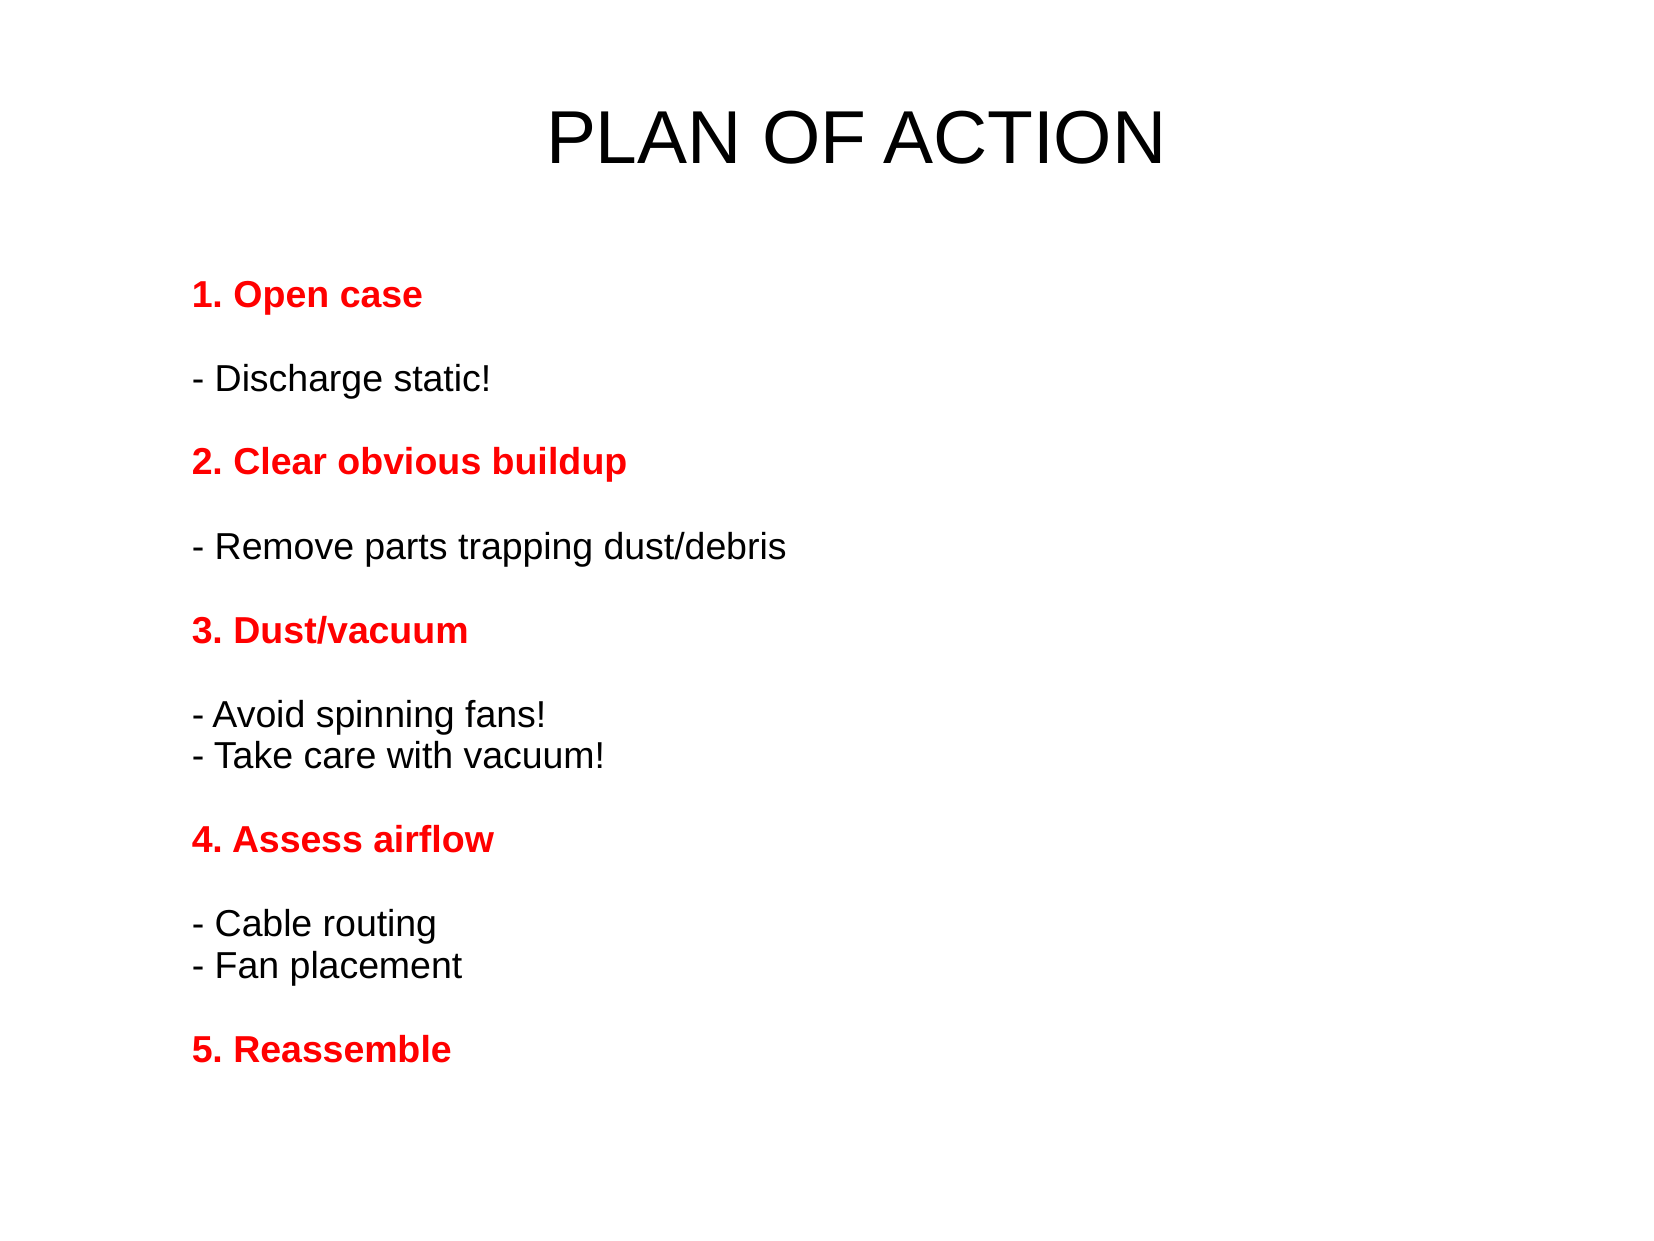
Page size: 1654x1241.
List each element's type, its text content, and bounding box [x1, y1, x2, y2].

text_box 1. Open case - Discharge static! 2. Clear obvious buildup - Remove parts trapping dust/debris 3. Dust/vacuum - Avoid spinning fans! - Take care with vacuum! 4. Assess airflow - Cable routing - Fan placement 5. Reassemble [177, 265, 1447, 1079]
text_box PLAN OF ACTION [206, 88, 1506, 188]
